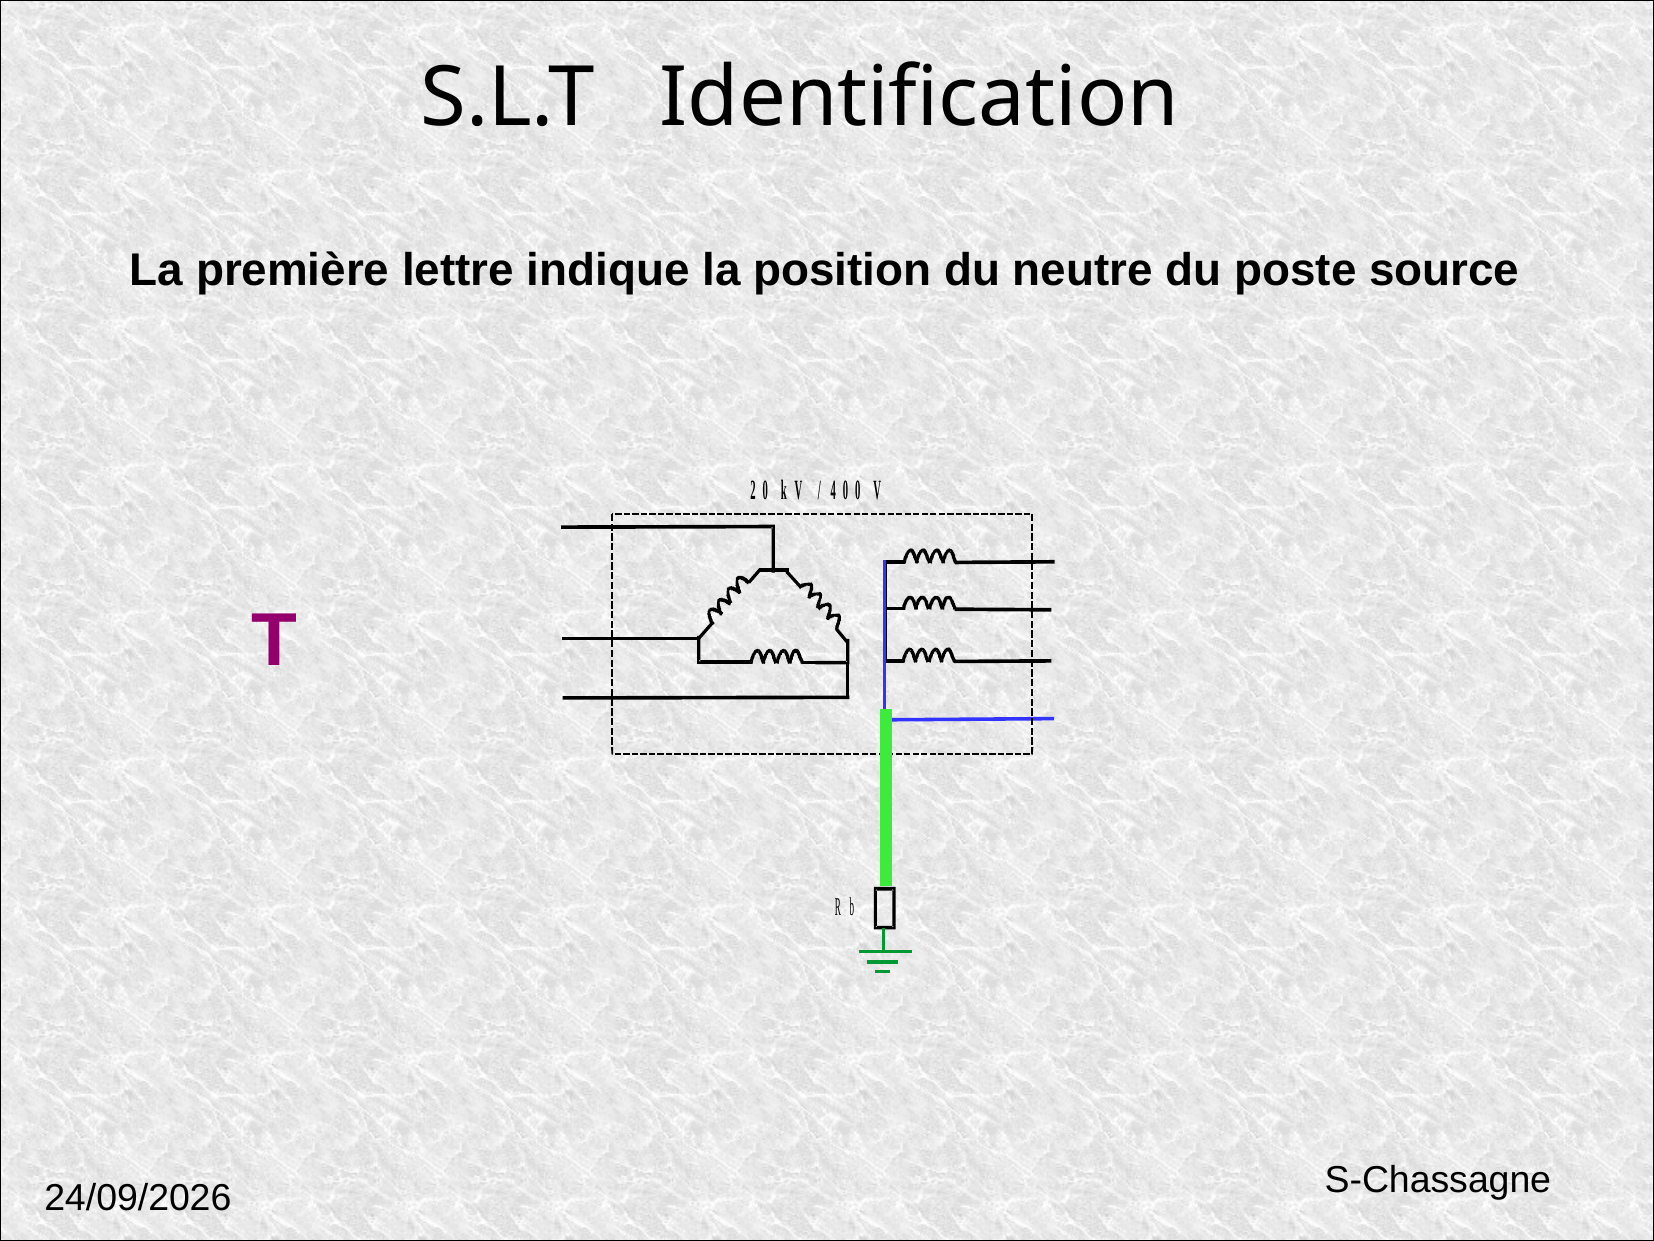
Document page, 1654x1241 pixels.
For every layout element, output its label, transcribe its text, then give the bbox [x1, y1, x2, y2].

text_box T [236, 590, 312, 690]
text_box La première lettre indique la position du neutre du poste source [115, 236, 1536, 304]
picture [1, 1, 1653, 1240]
chart [561, 474, 1056, 975]
text_box S.L.T Identification [383, 29, 1287, 161]
